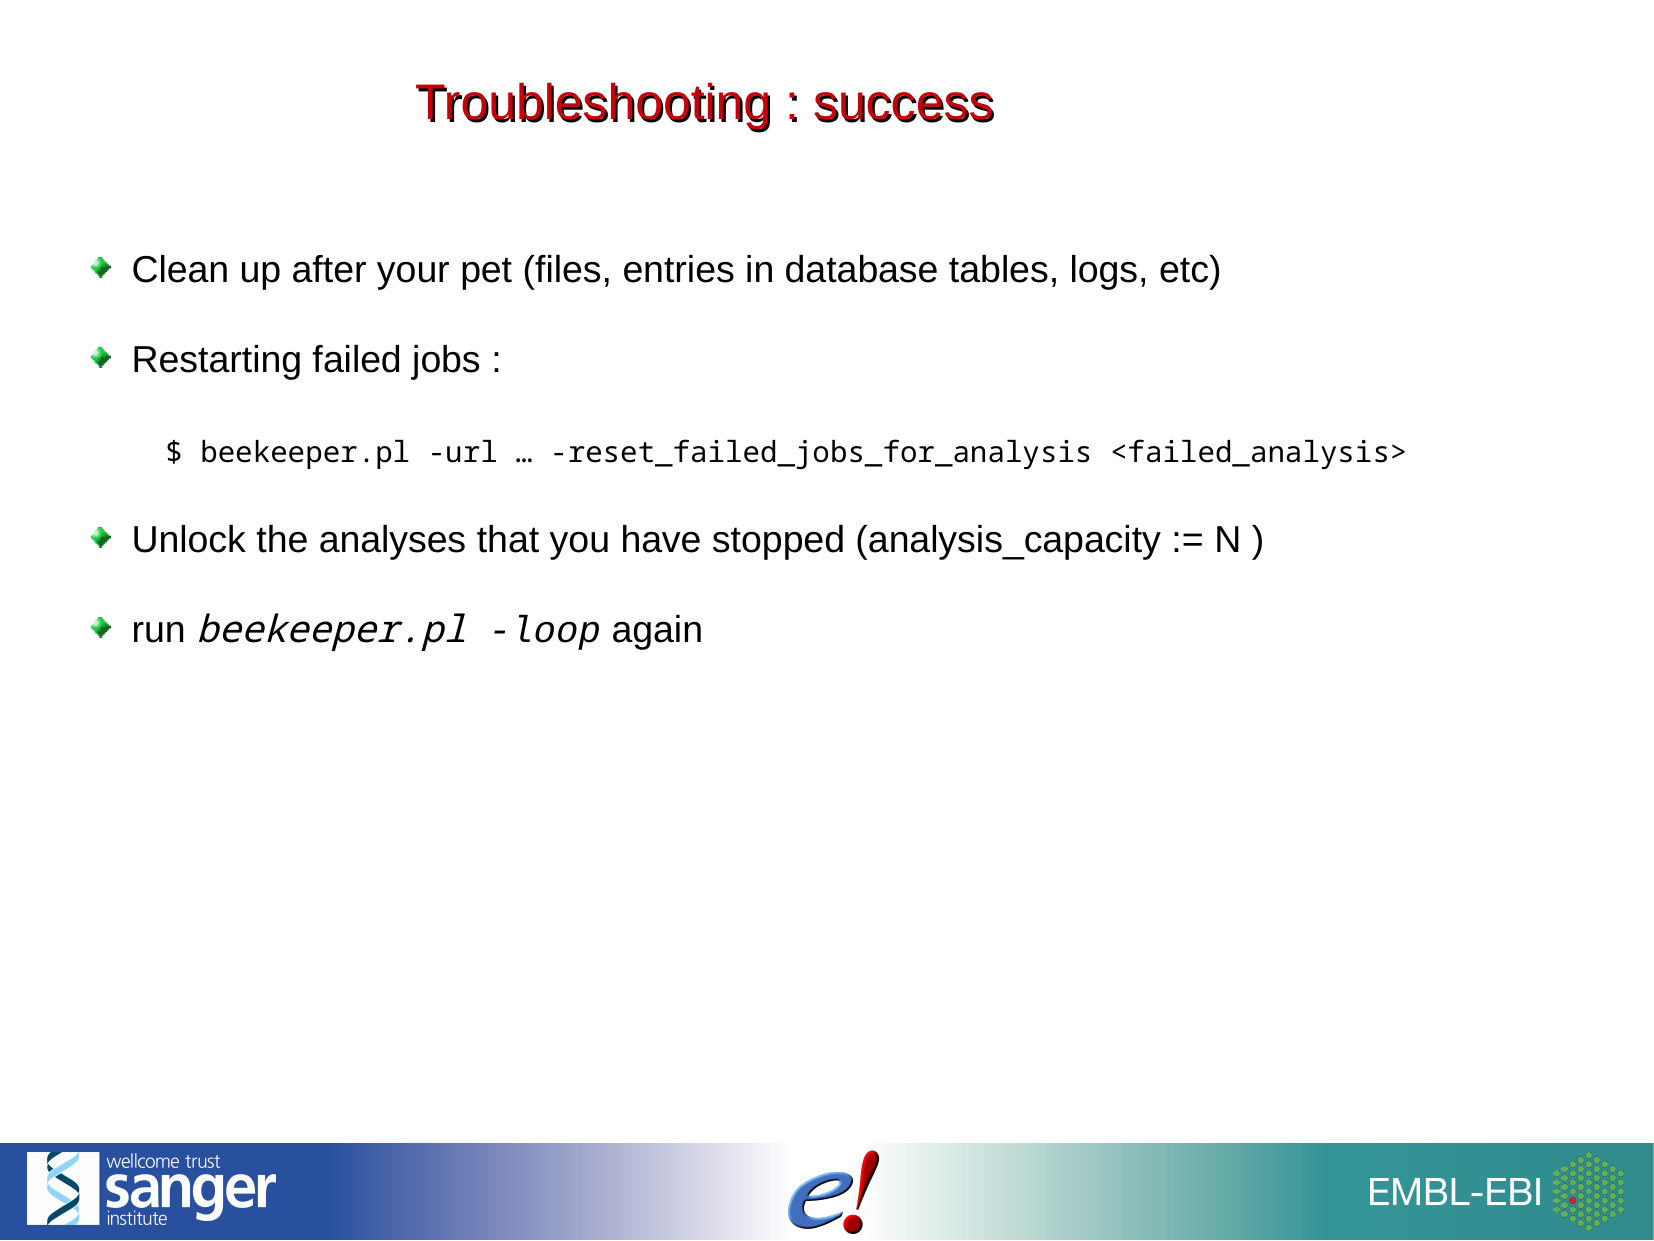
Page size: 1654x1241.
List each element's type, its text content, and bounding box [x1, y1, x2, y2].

picture [91, 617, 111, 638]
text_box Clean up after your pet (files, entries in database tables, logs, etc) Restarting failed jobs : $ beekeeper.pl -url … -reset_failed_jobs_for_analysis <failed_analysis> Unlock the analyses that you have stopped (analysis_capacity := N ) run beekeeper.pl -loop again [76, 230, 1565, 709]
picture [91, 257, 111, 278]
picture [91, 347, 111, 368]
picture [91, 527, 111, 548]
picture [0, 1143, 1654, 1240]
text_box Troubleshooting : success [82, 49, 1327, 145]
